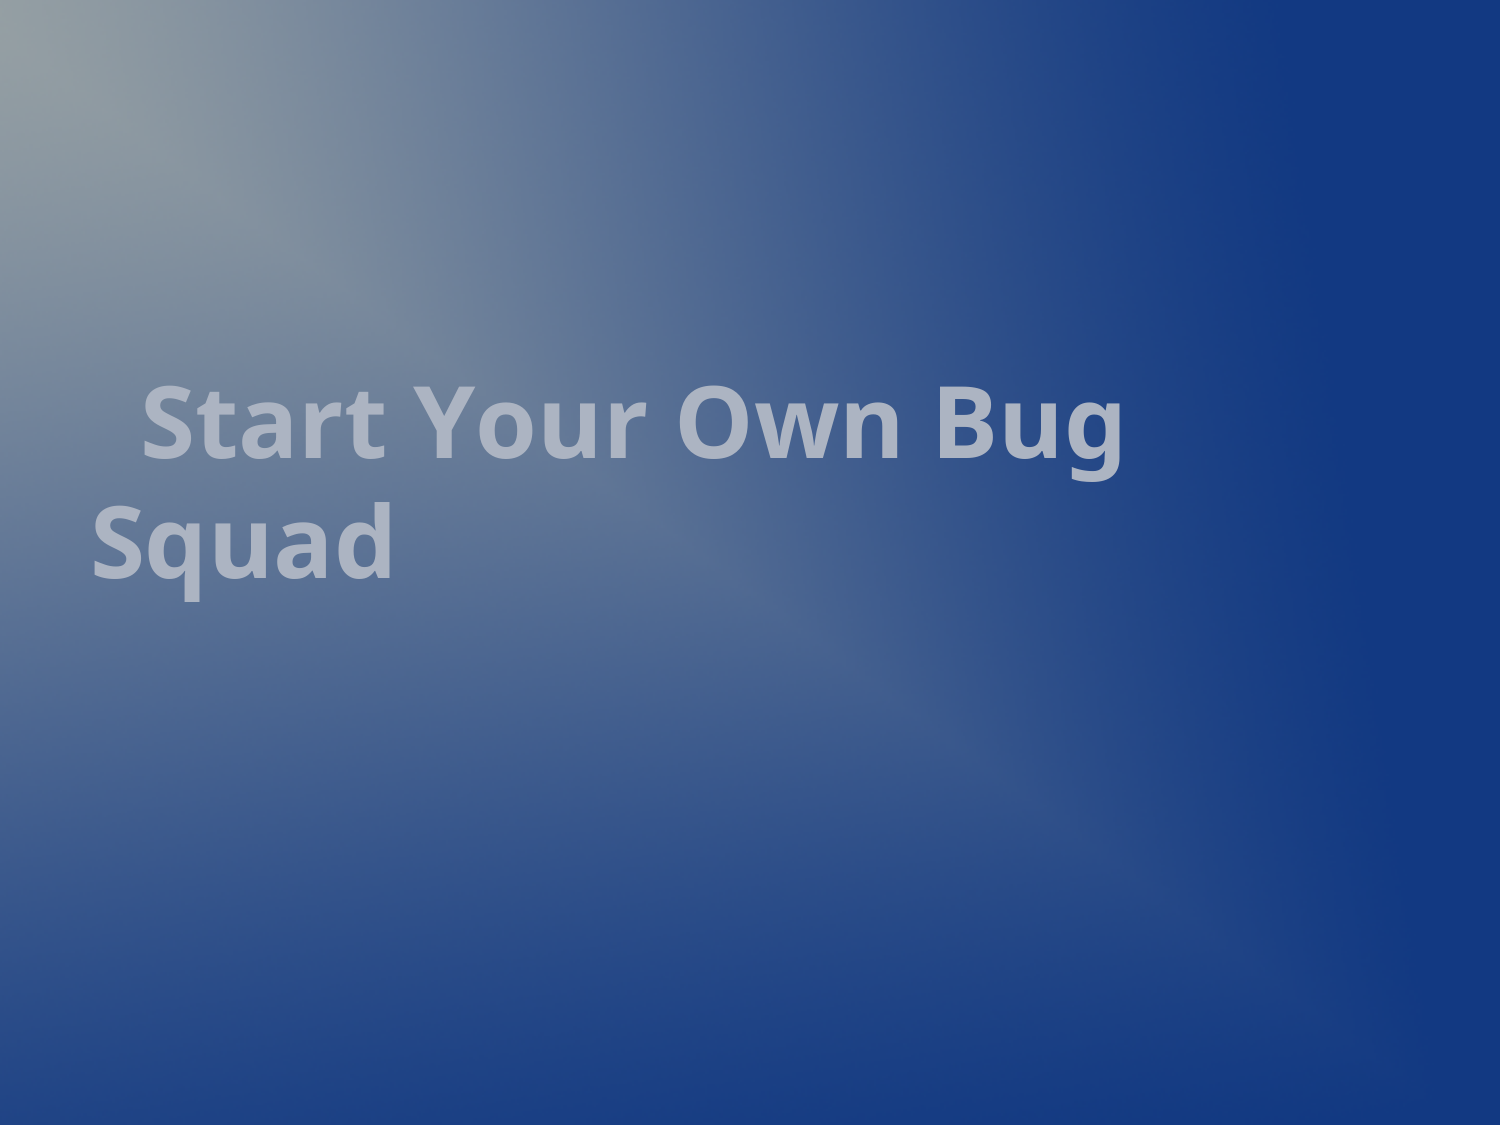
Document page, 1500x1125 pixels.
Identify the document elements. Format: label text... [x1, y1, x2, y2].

picture [0, 0, 1500, 1125]
title Start Your Own Bug Squad [75, 395, 1441, 614]
